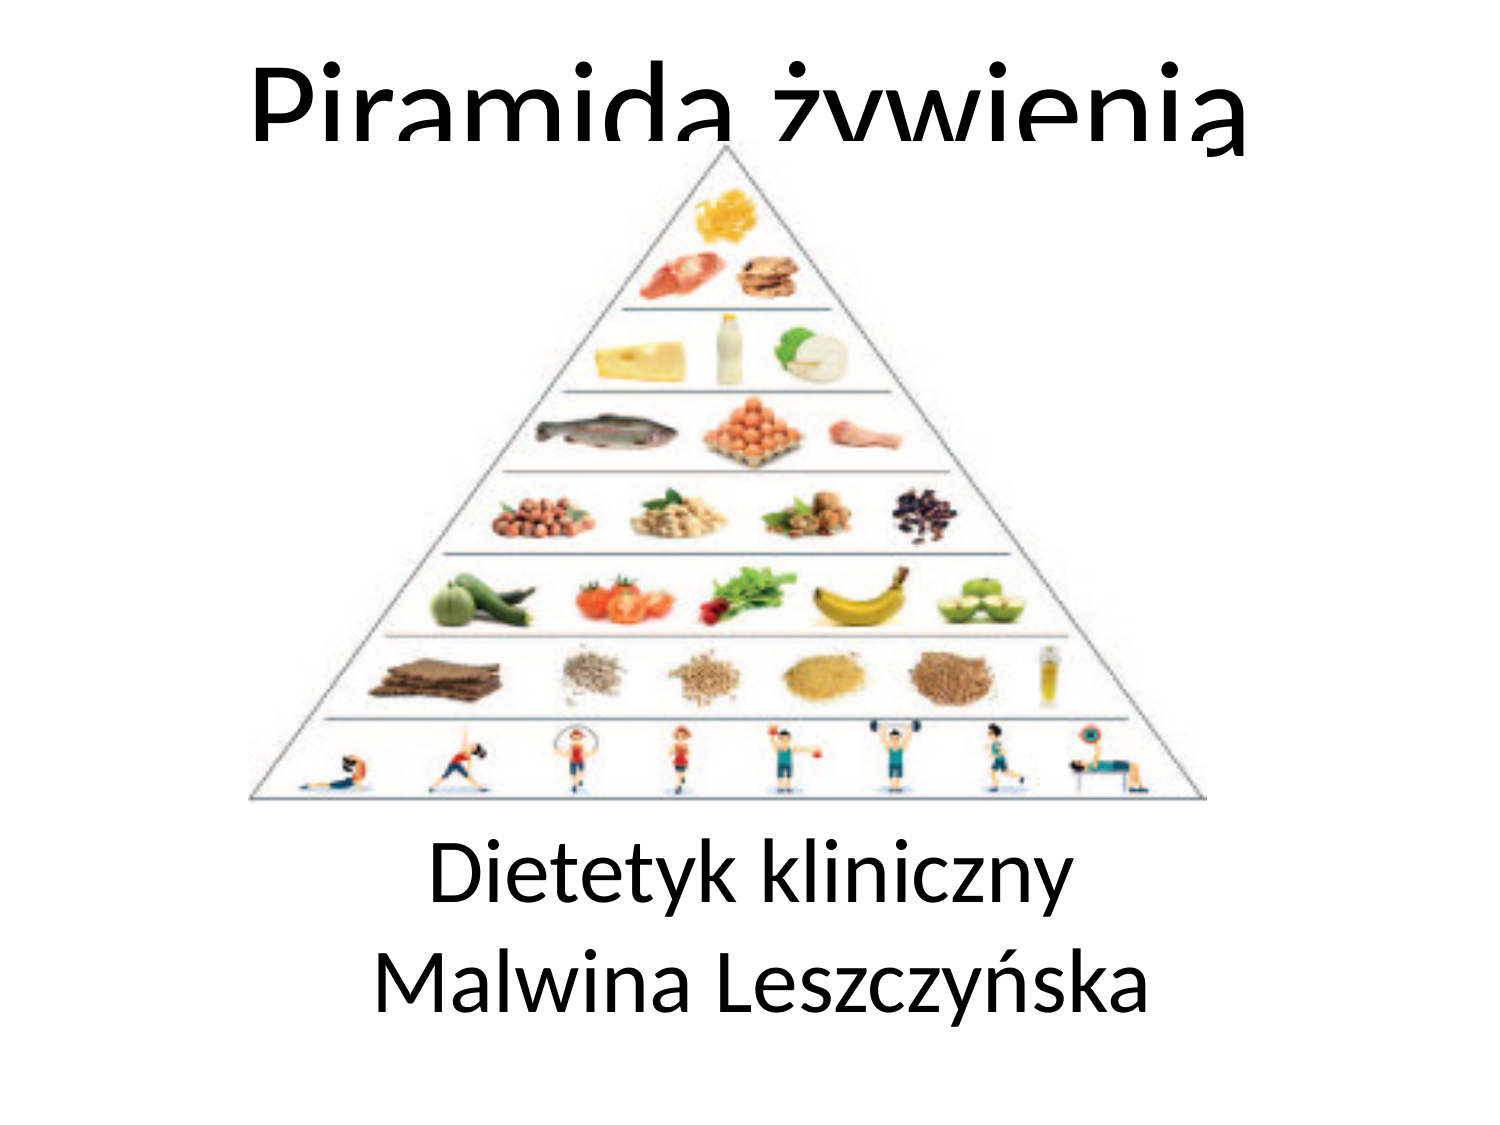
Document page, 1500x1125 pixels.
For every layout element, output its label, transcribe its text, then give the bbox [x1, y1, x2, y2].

subtitle Dietetyk kliniczny Malwina Leszczyńska [47, 803, 1477, 898]
title Piramida żywienia [112, 11, 1388, 253]
picture [248, 141, 1207, 804]
